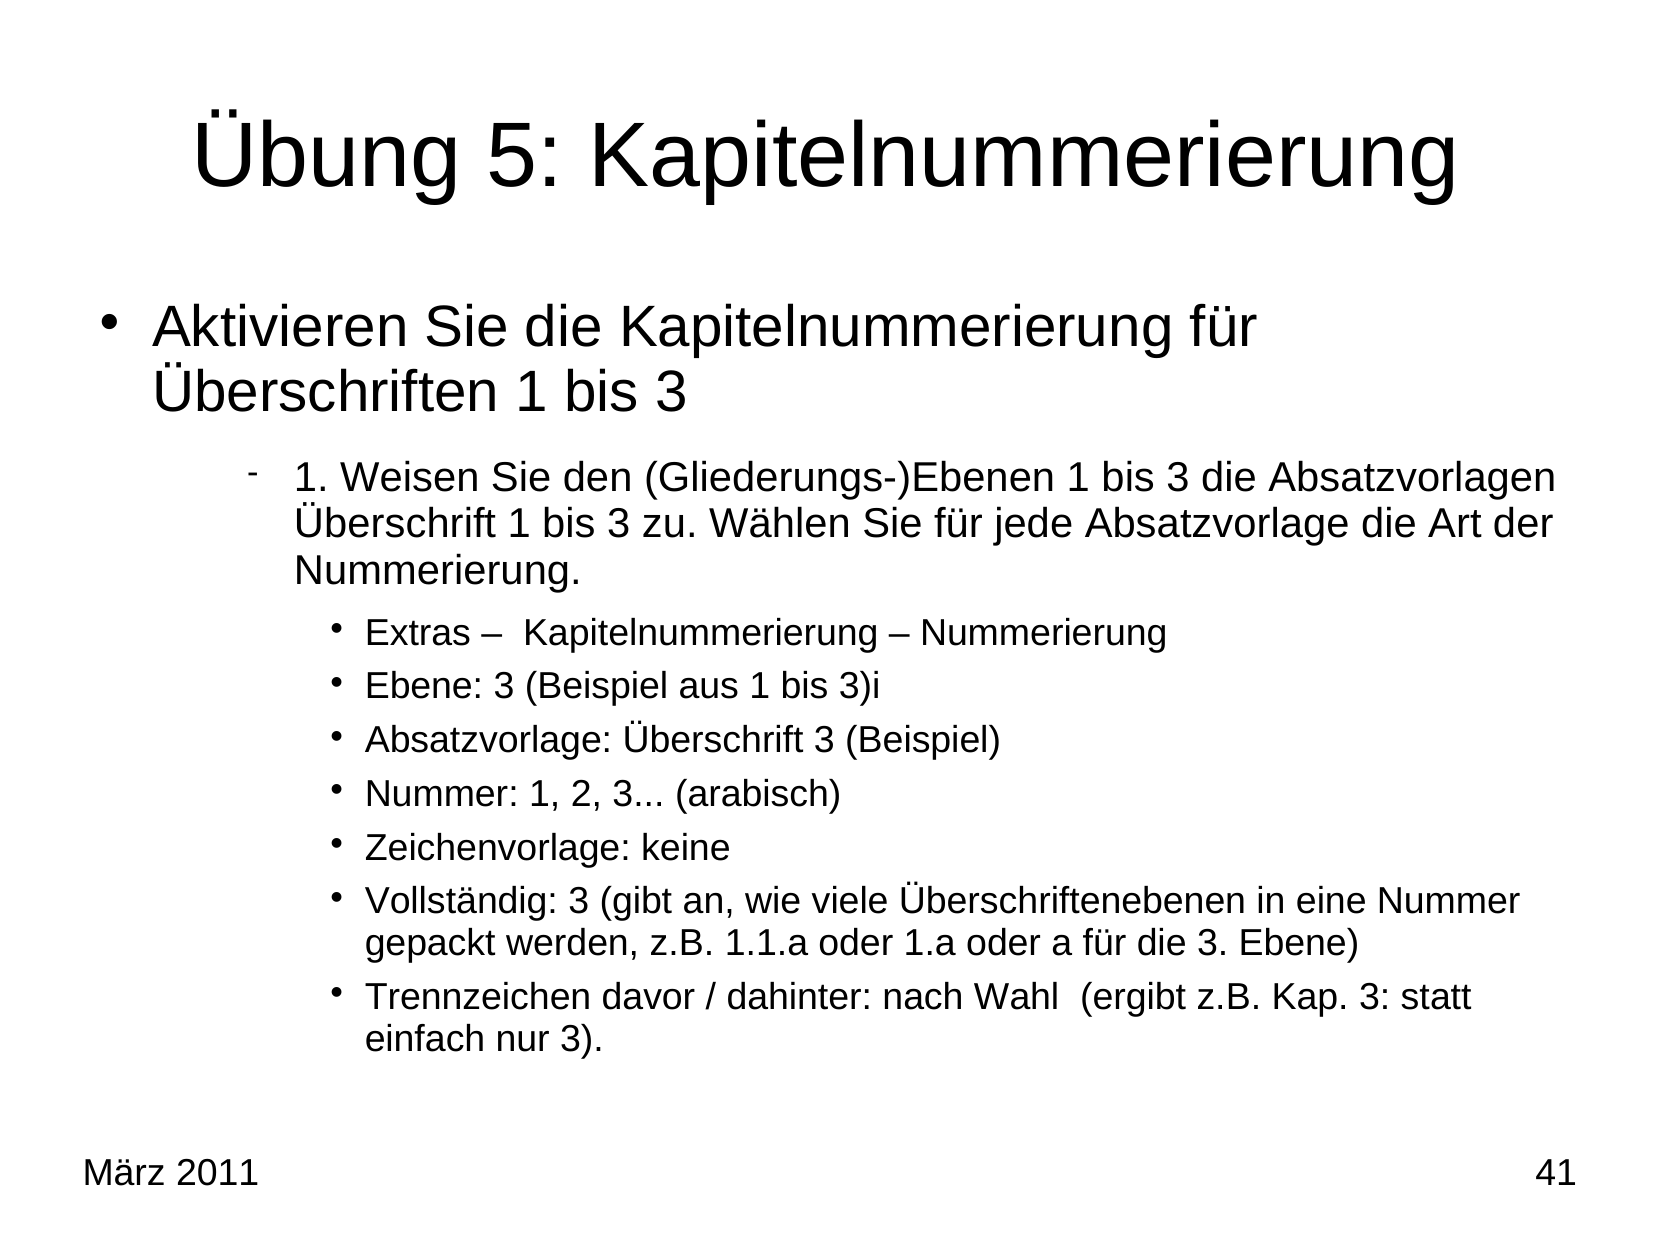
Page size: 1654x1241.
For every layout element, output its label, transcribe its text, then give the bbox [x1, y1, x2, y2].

list Aktivieren Sie die Kapitelnummerierung für Überschriften 1 bis 3 1. Weisen Sie den (Gliederungs-)Ebenen 1 bis 3 die Absatzvorlagen Überschrift 1 bis 3 zu. Wählen Sie für jede Absatzvorlage die Art der Nummerierung. Extras – Kapitelnummerierung – Nummerierung Ebene: 3 (Beispiel aus 1 bis 3)i Absatzvorlage: Überschrift 3 (Beispiel) Nummer: 1, 2, 3... (arabisch) Zeichenvorlage: keine Vollständig: 3 (gibt an, wie viele Überschriftenebenen in eine Nummer gepackt werden, z.B. 1.1.a oder 1.a oder a für die 3. Ebene) Trennzeichen davor / dahinter: nach Wahl (ergibt z.B. Kap. 3: statt einfach nur 3). [82, 290, 1571, 1109]
title Übung 5: Kapitelnummerierung [82, 56, 1571, 249]
